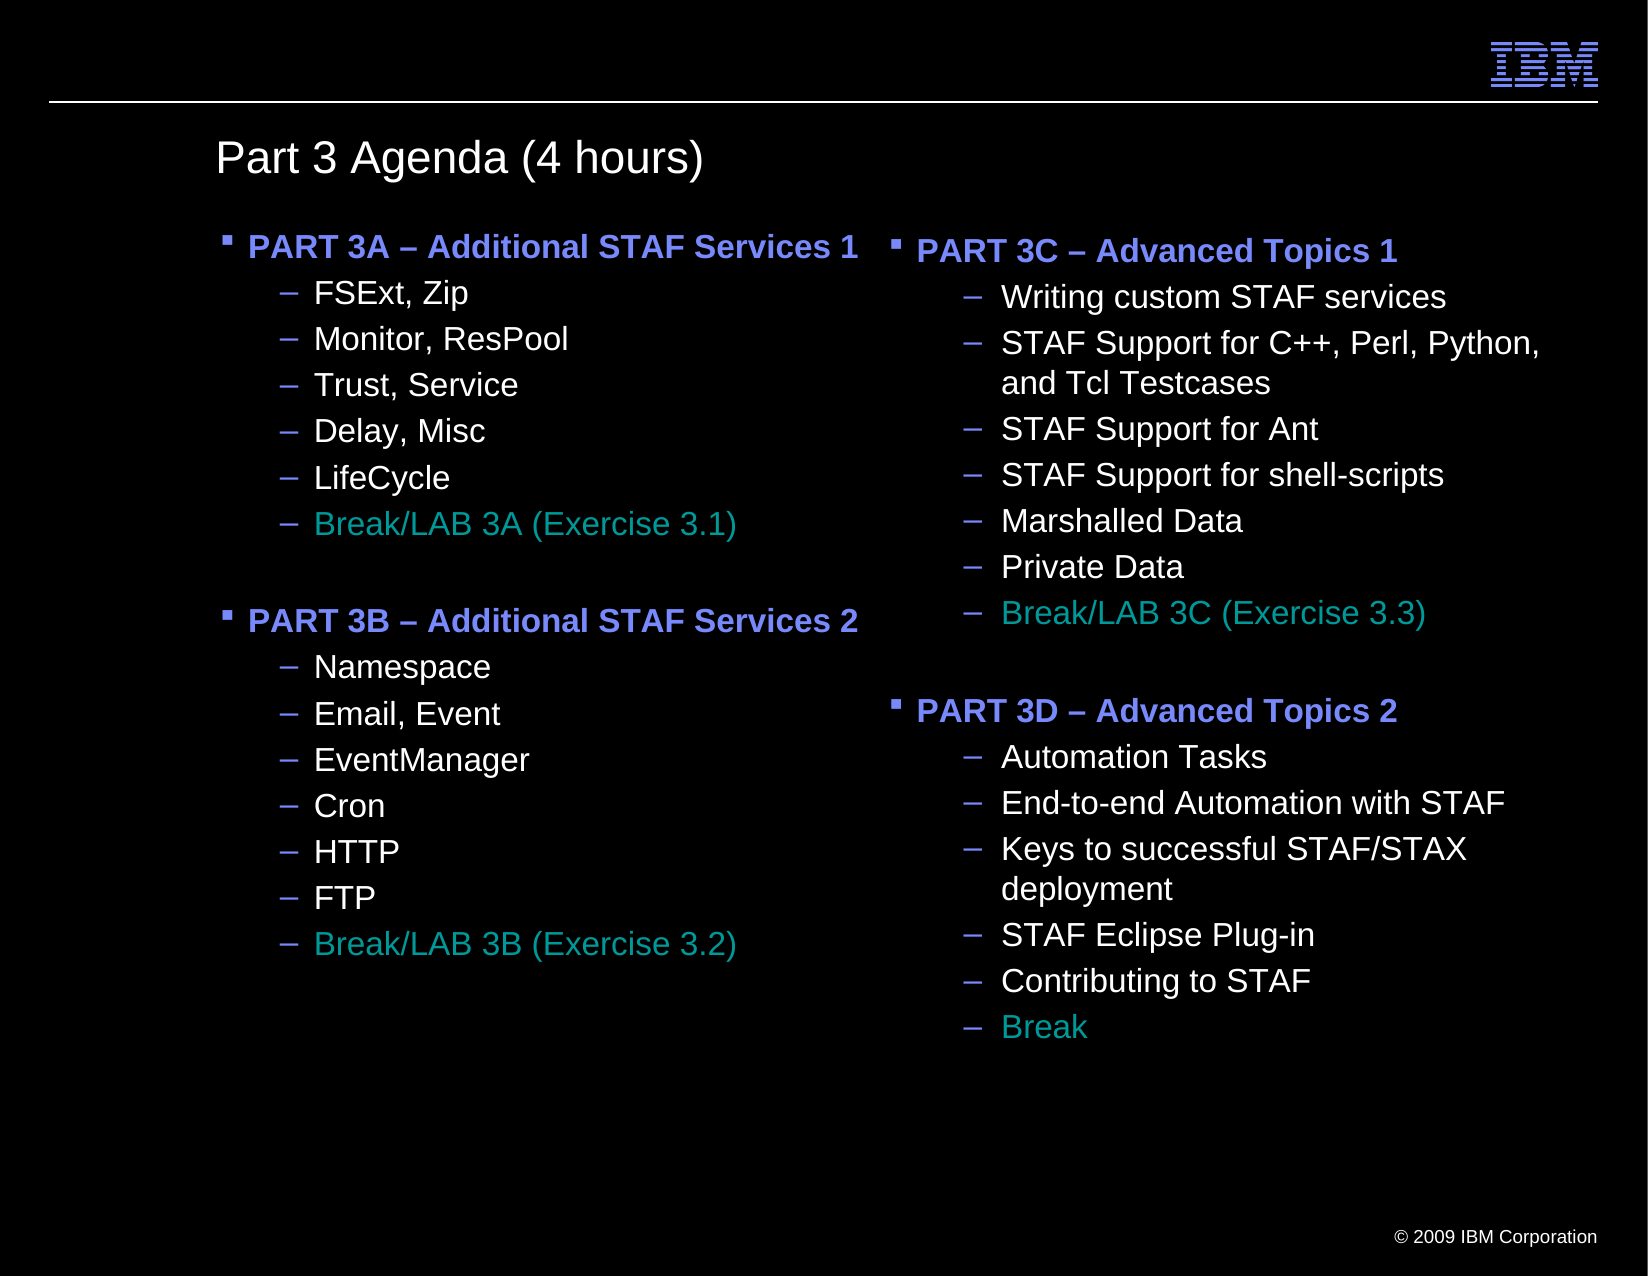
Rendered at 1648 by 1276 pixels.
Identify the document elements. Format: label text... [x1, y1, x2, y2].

picture [1491, 42, 1598, 87]
text_box PART 3C – Advanced Topics 1 Writing custom STAF services STAF Support for C++, Perl, Python, and Tcl Testcases STAF Support for Ant STAF Support for shell-scripts Marshalled Data Private Data Break/LAB 3C (Exercise 3.3) PART 3D – Advanced Topics 2 Automation Tasks End-to-end Automation with STAF Keys to successful STAF/STAX deployment STAF Eclipse Plug-in Contributing to STAF Break [873, 221, 1612, 1209]
title Part 3 Agenda (4 hours) [198, 125, 1648, 219]
text_box PART 3A – Additional STAF Services 1 FSExt, Zip Monitor, ResPool Trust, Service Delay, Misc LifeCycle Break/LAB 3A (Exercise 3.1) PART 3B – Additional STAF Services 2 Namespace Email, Event EventManager Cron HTTP FTP Break/LAB 3B (Exercise 3.2) [219, 225, 873, 1014]
